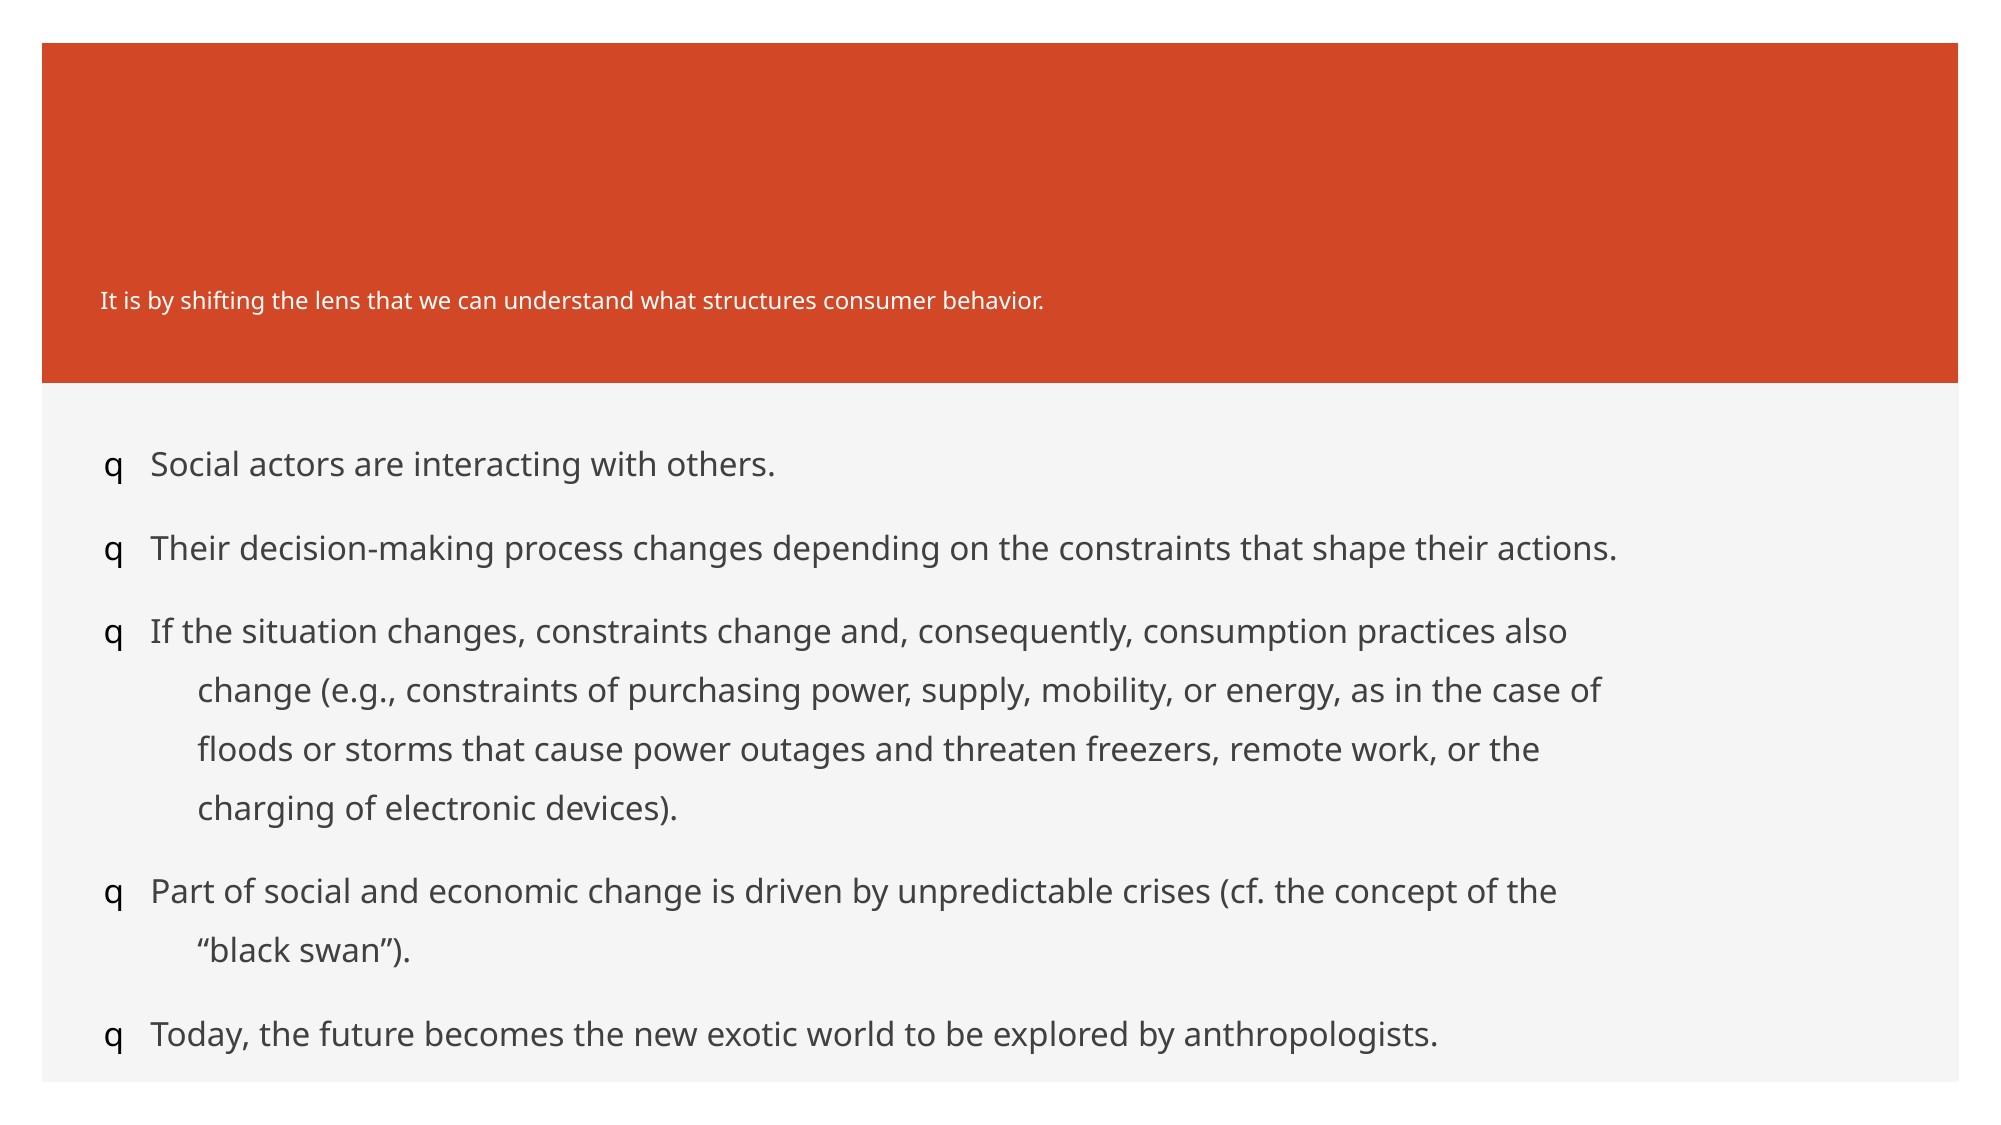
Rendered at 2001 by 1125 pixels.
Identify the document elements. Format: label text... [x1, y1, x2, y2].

title It is by shifting the lens that we can understand what structures consumer behavior. [85, 76, 1928, 358]
list Social actors are interacting with others. Their decision-making process changes depending on the constraints that shape their actions. If the situation changes, constraints change and, consequently, consumption practices also change (e.g., constraints of purchasing power, supply, mobility, or energy, as in the case of floods or storms that cause power outages and threaten freezers, remote work, or the charging of electronic devices). Part of social and economic change is driven by unpredictable crises (cf. the concept of the “black swan”). Today, the future becomes the new exotic world to be explored by anthropologists. [88, 420, 1639, 1073]
